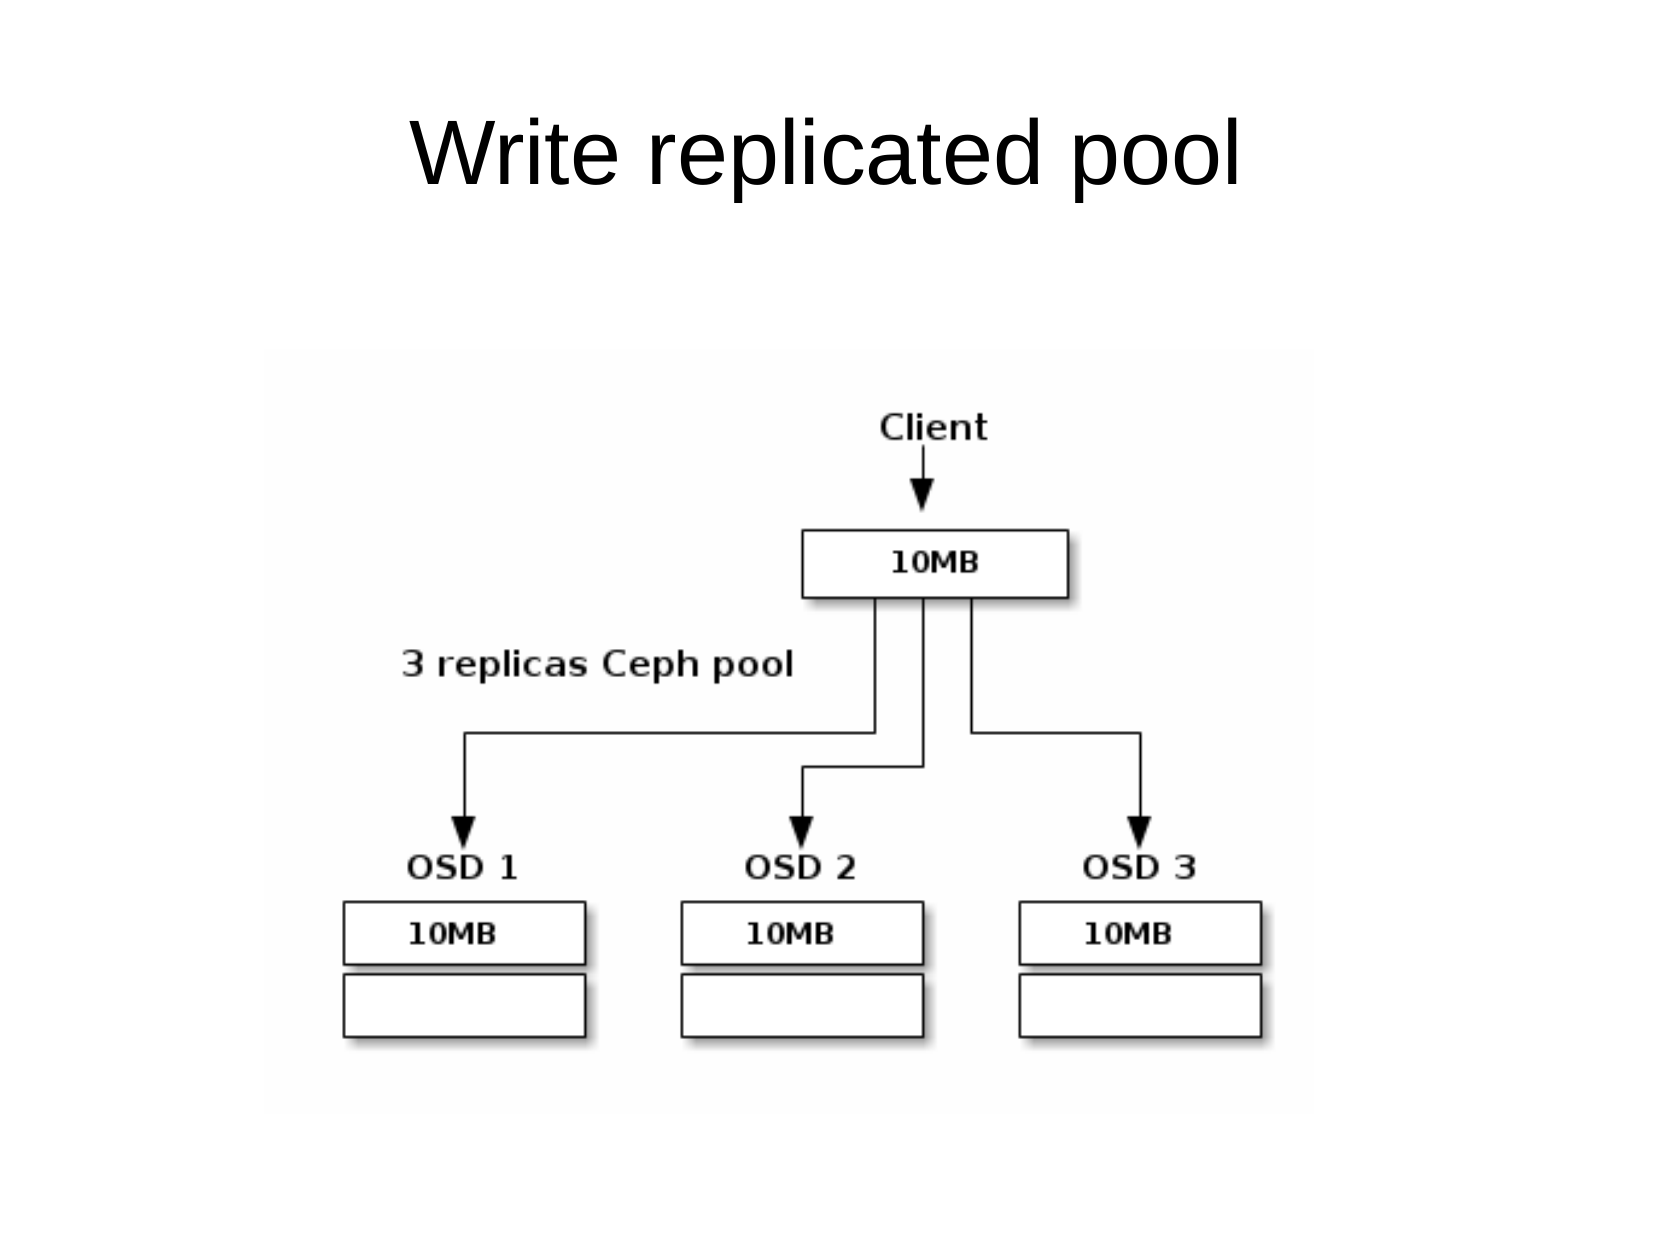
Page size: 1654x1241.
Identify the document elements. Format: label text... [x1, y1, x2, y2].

title Write replicated pool [82, 49, 1571, 257]
picture [259, 344, 1321, 1121]
